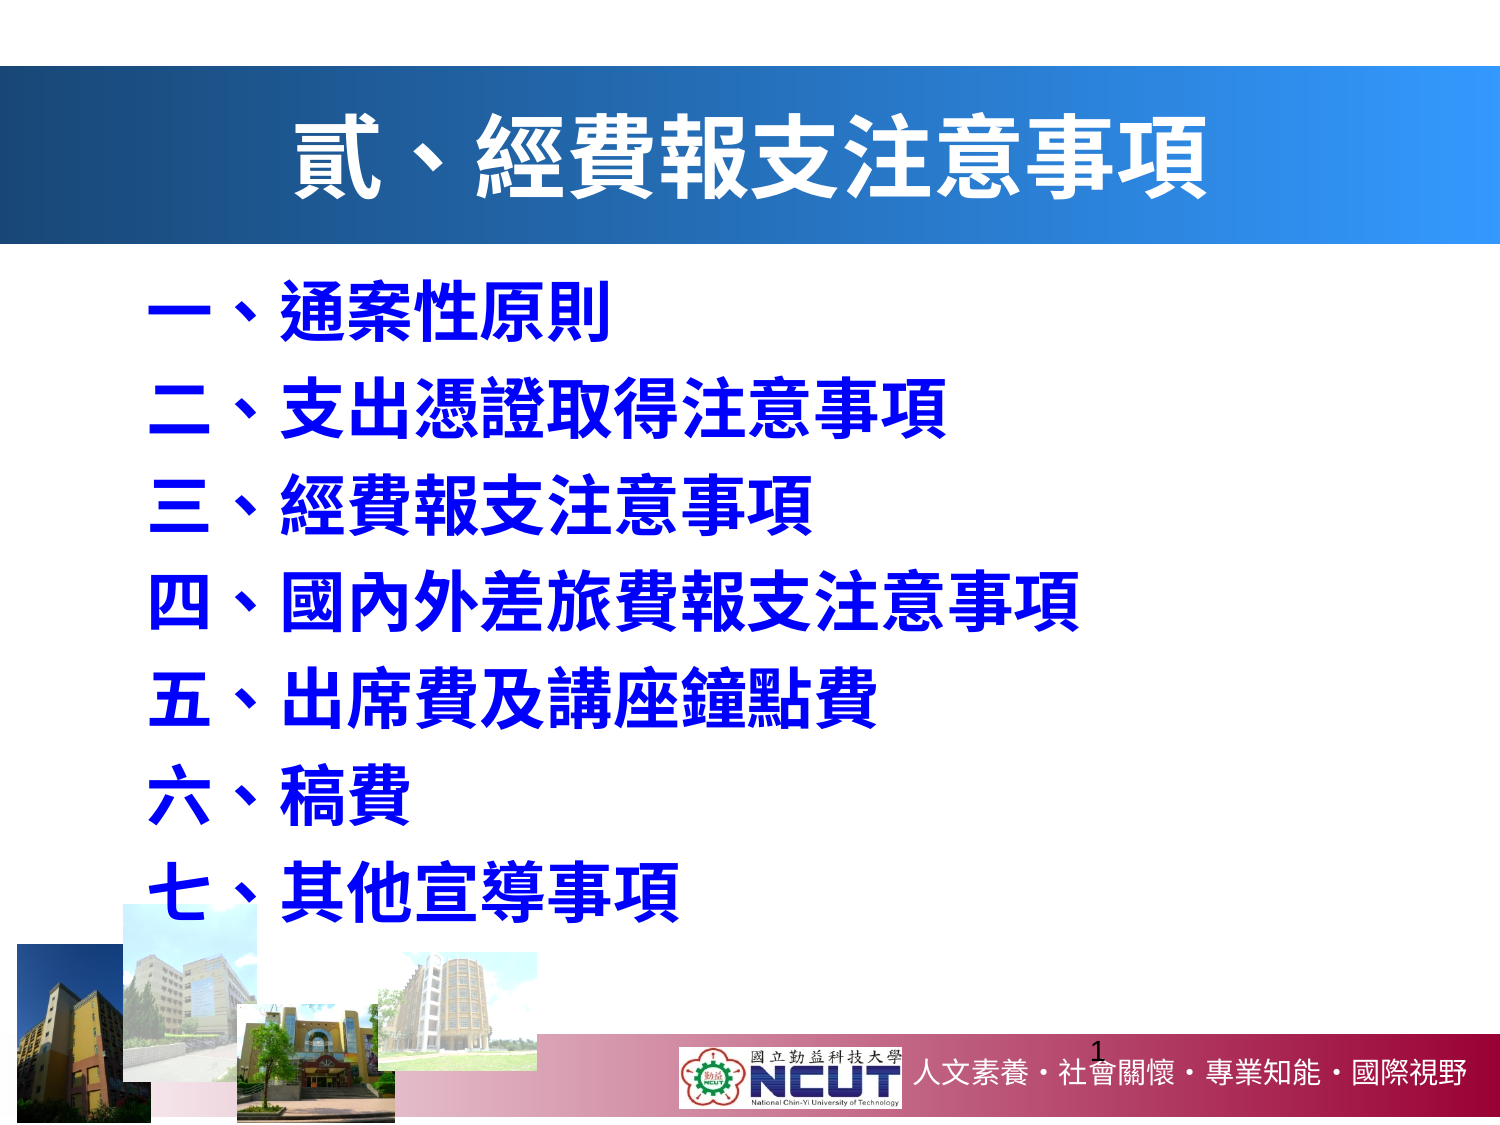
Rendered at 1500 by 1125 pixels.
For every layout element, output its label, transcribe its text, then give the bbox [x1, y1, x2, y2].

text_box [1074, 1024, 1426, 1103]
list 一、通案性原則 二、支出憑證取得注意事項 三、經費報支注意事項 四、國內外差旅費報支注意事項 五、出席費及講座鐘點費 六、稿費 七、其他宣導事項 [75, 262, 1426, 1005]
title 貳、經費報支注意事項 [0, 66, 1500, 244]
